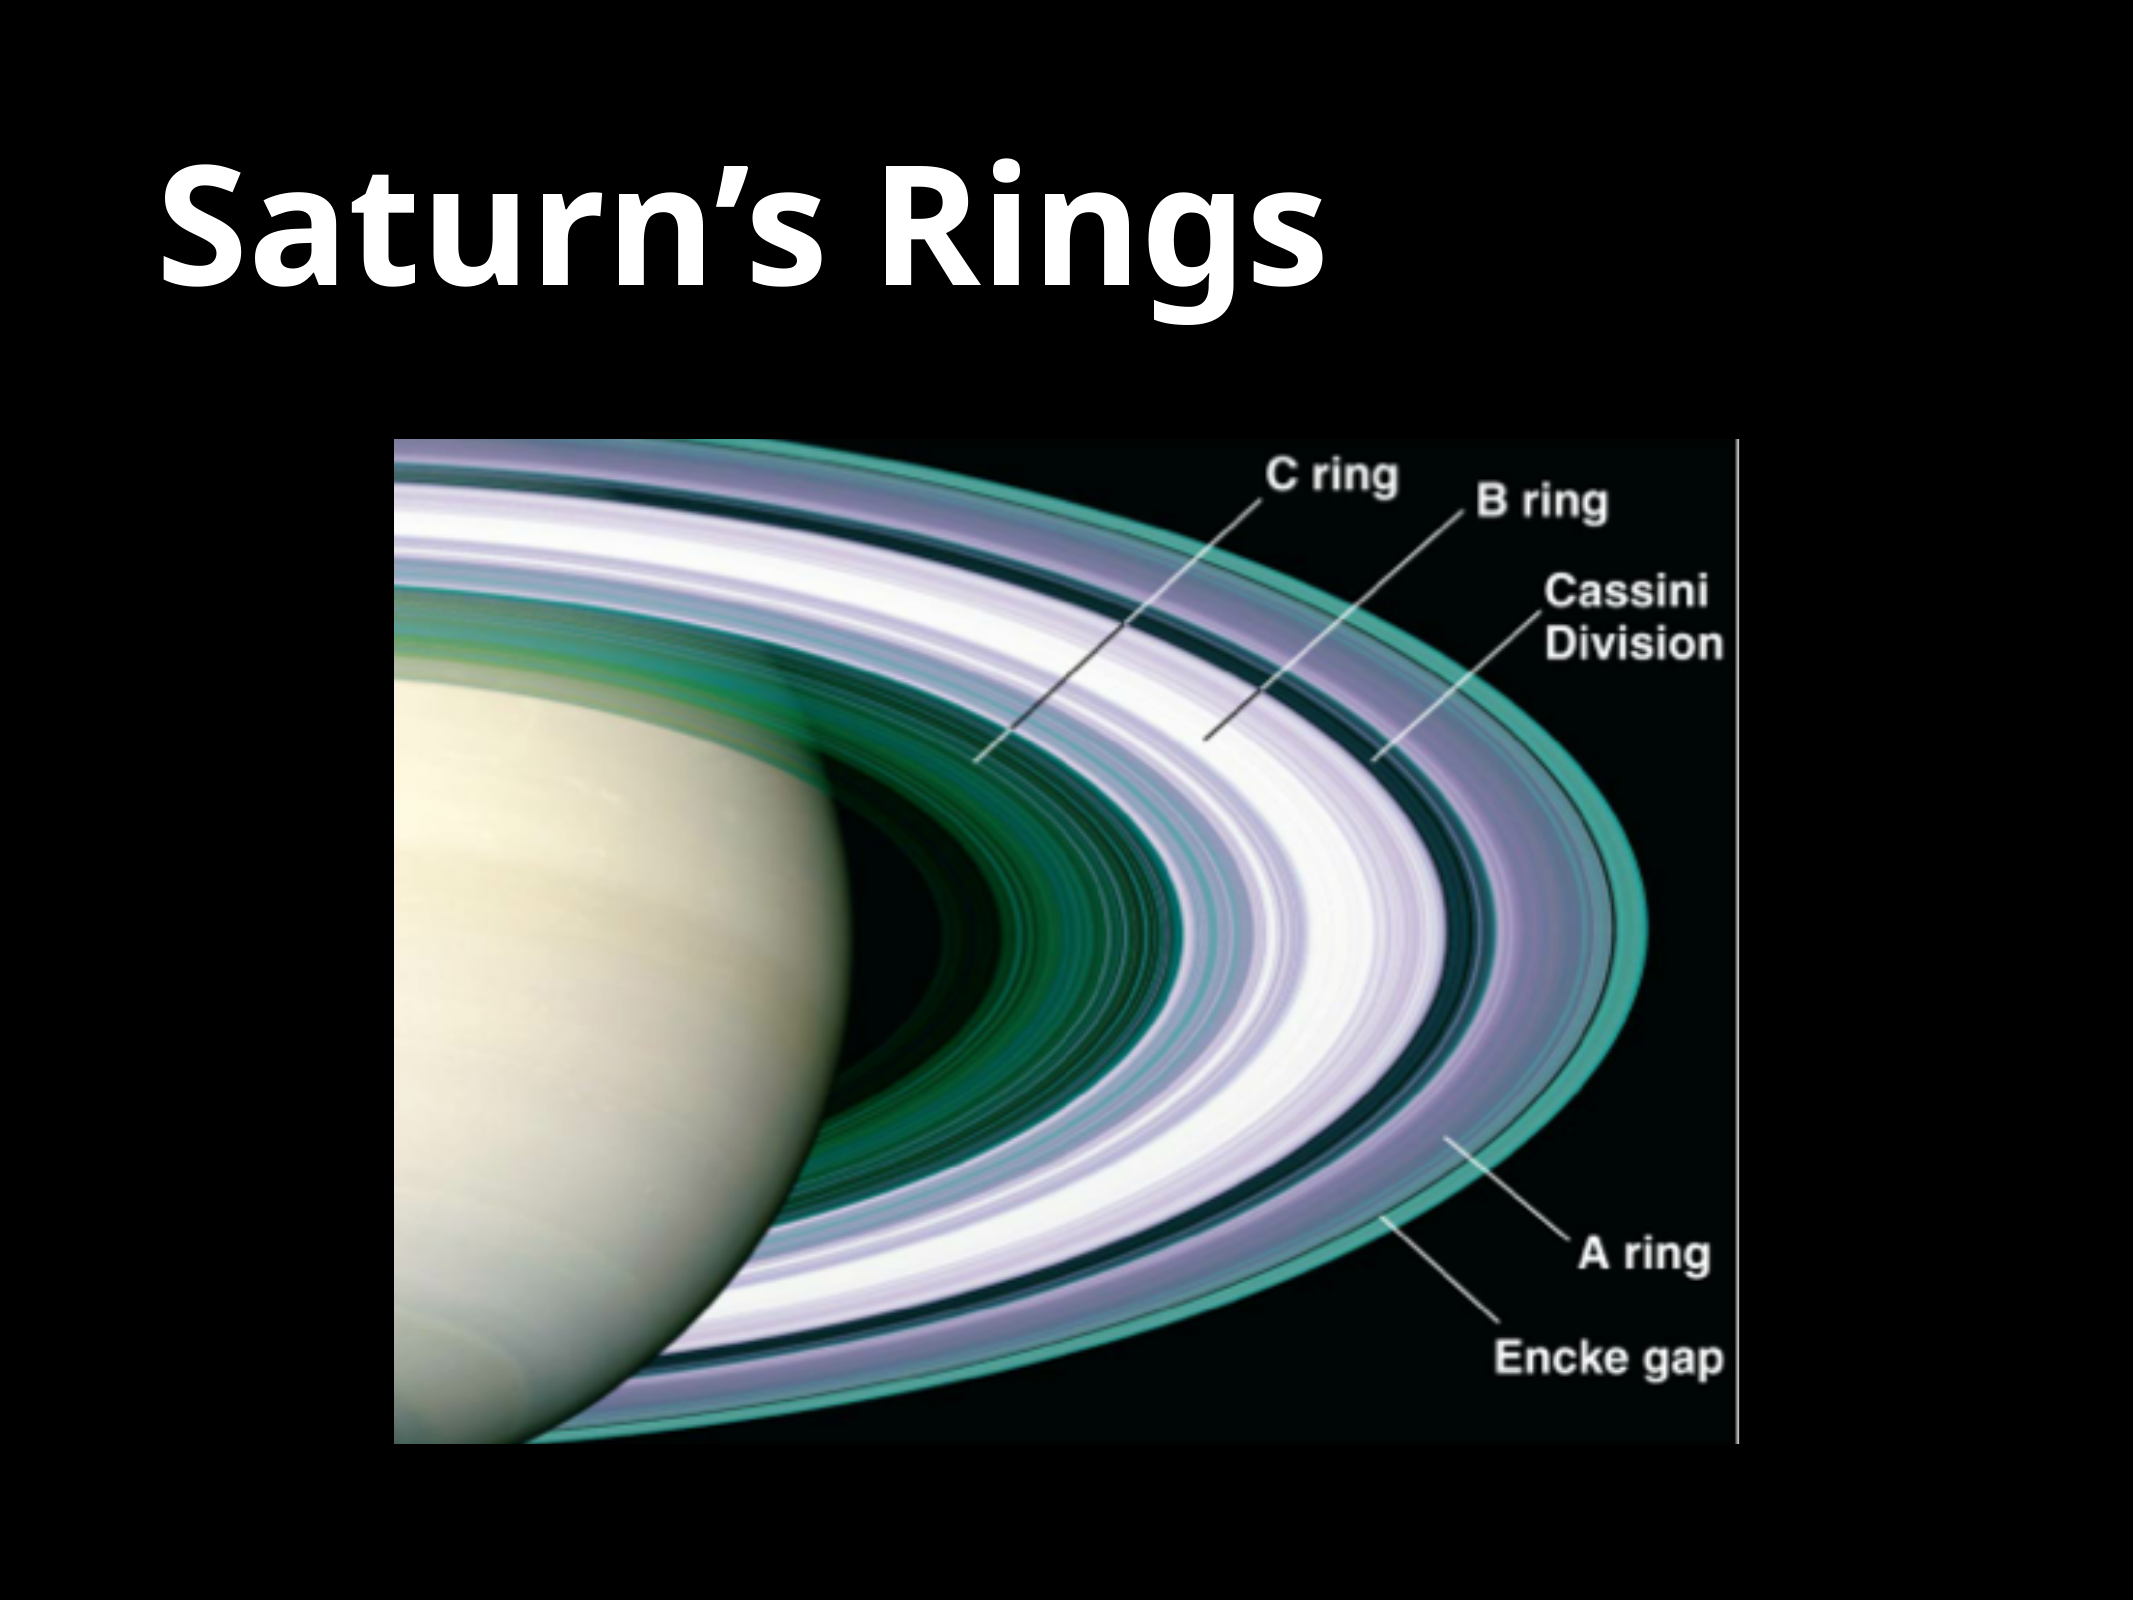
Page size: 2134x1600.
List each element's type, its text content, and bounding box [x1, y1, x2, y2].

title Saturn’s Rings [156, 41, 1978, 396]
picture [394, 439, 1740, 1444]
